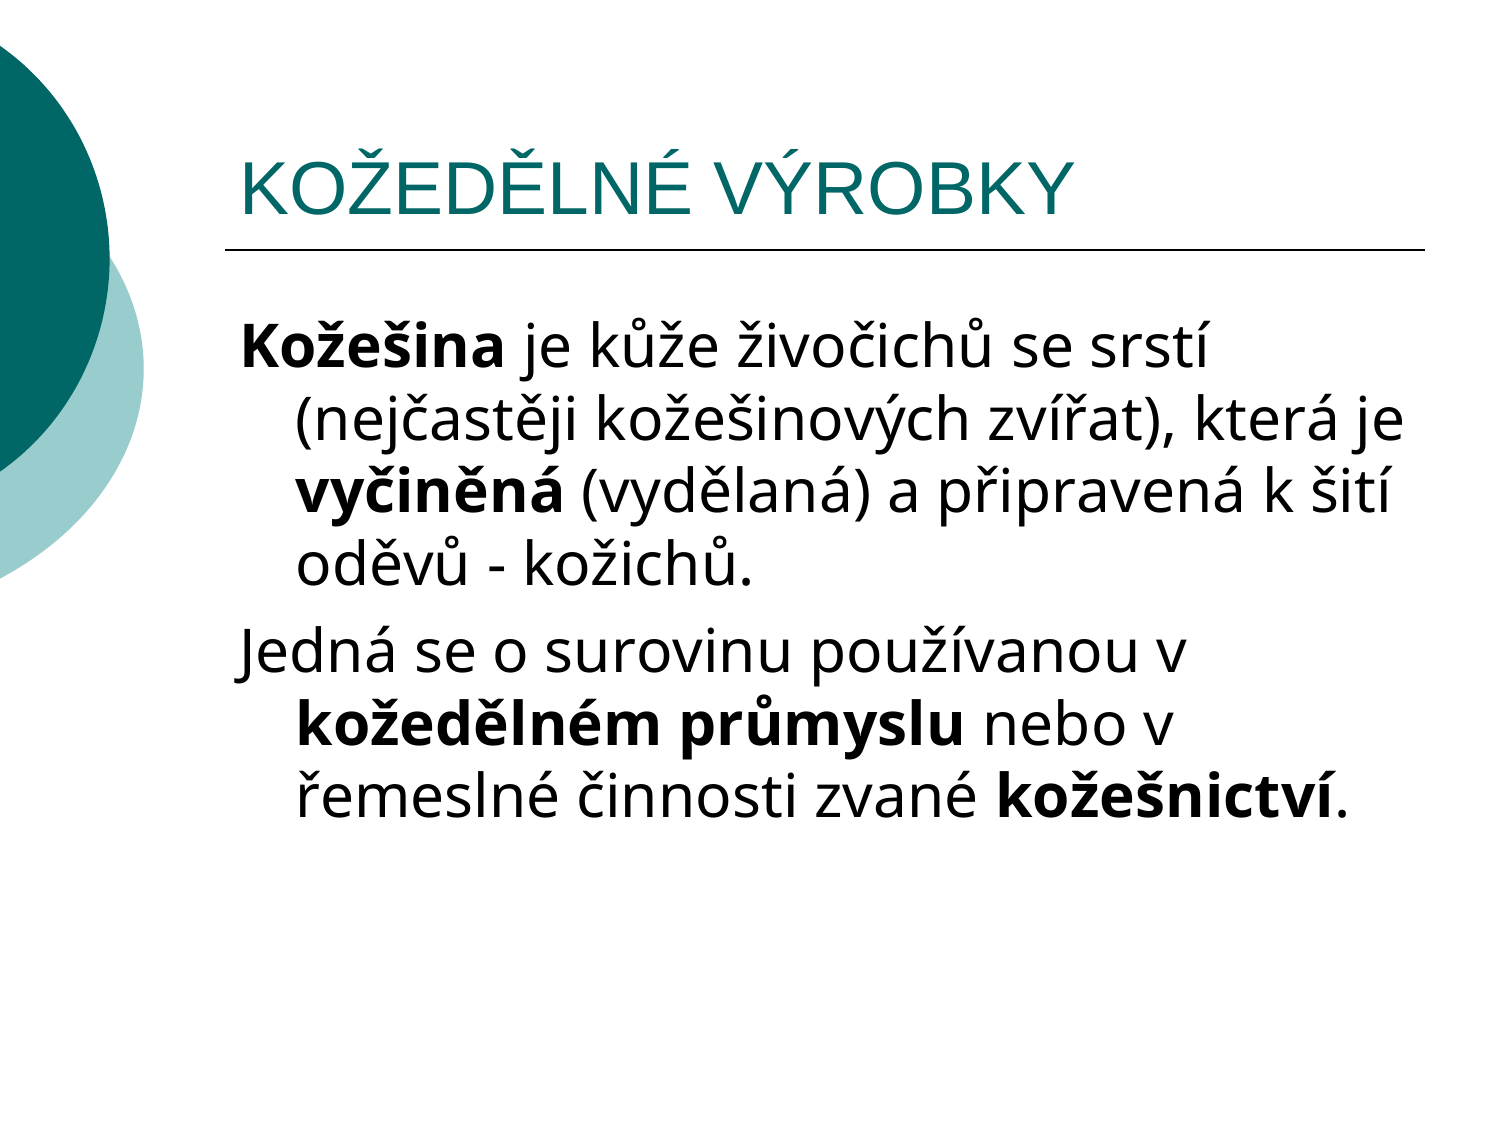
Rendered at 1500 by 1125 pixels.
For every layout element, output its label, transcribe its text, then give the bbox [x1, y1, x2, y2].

list Kožešina je kůže živočichů se srstí (nejčastěji kožešinových zvířat), která je vyčiněná (vydělaná) a připravená k šití oděvů - kožichů. Jedná se o surovinu používanou v kožedělném průmyslu nebo v řemeslné činnosti zvané kožešnictví. [224, 299, 1425, 975]
title KOŽEDĚLNÉ VÝROBKY [224, 49, 1425, 237]
